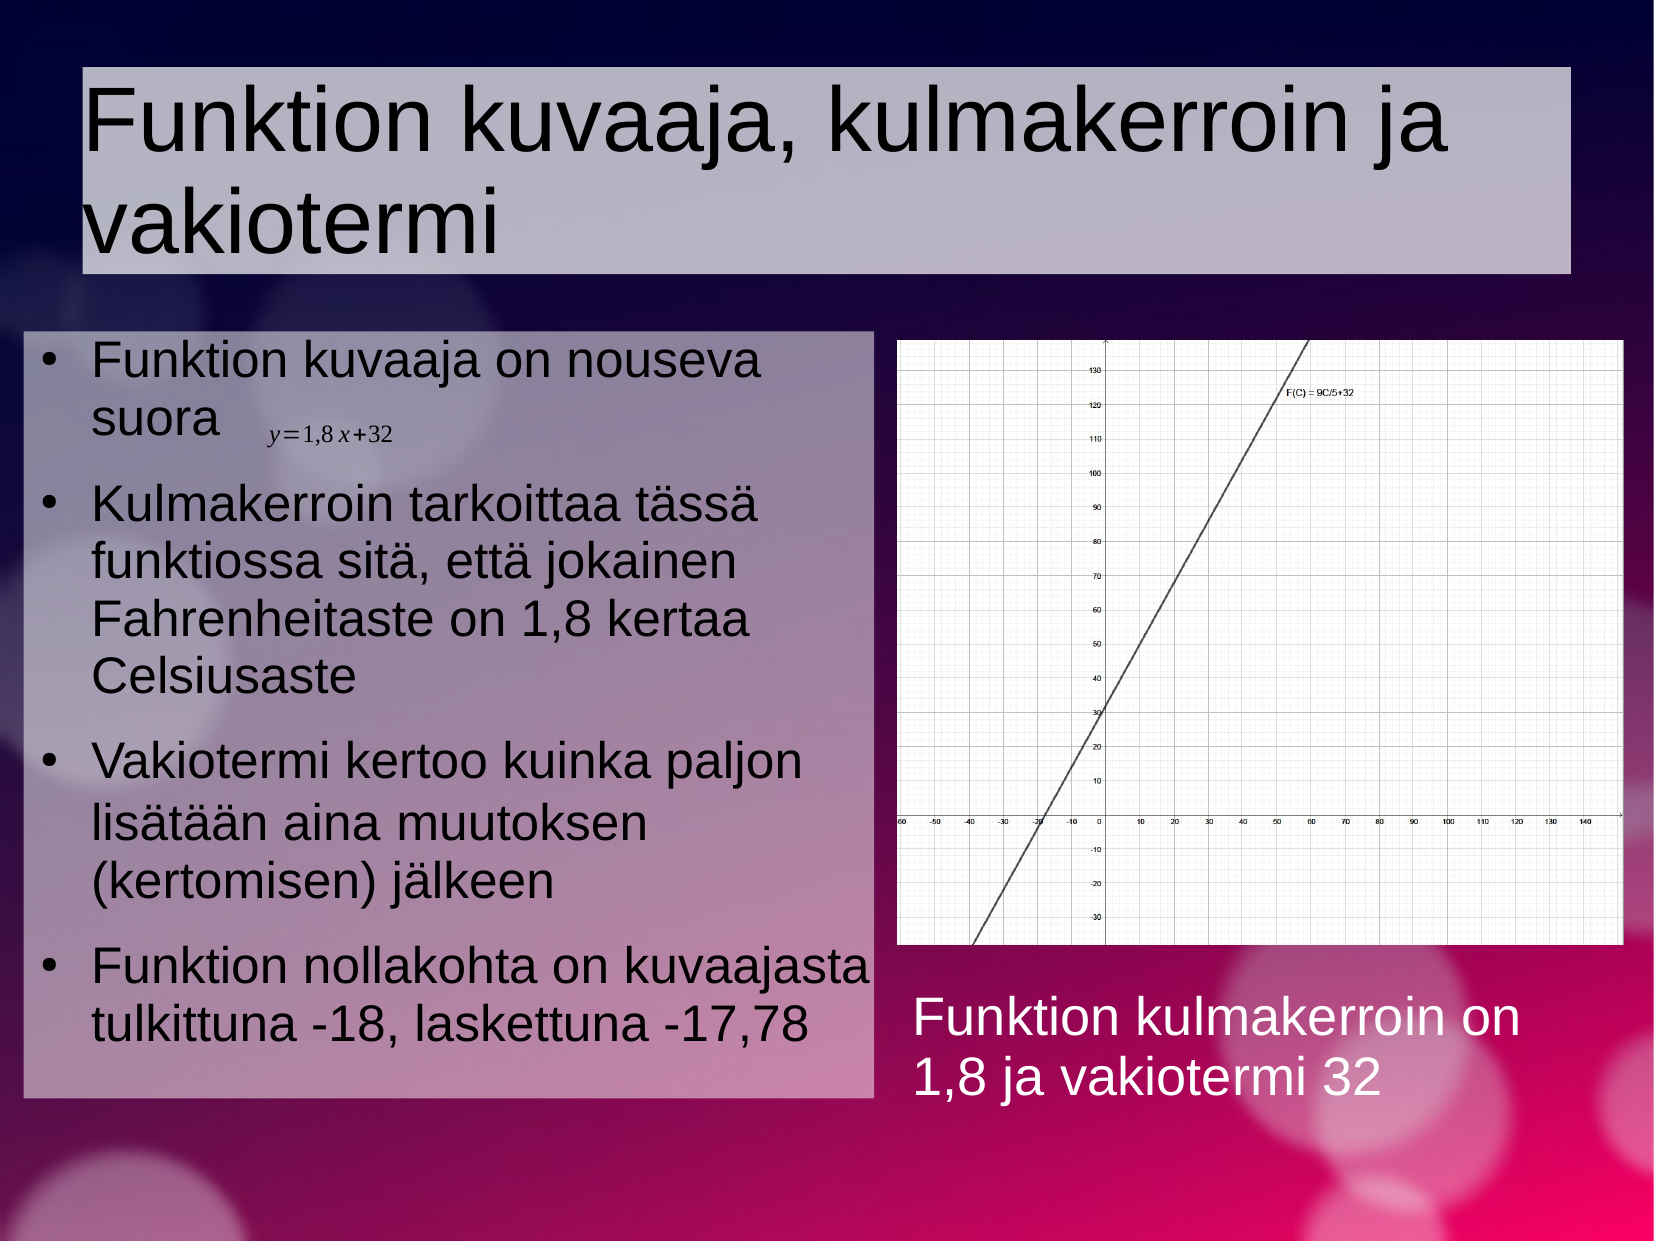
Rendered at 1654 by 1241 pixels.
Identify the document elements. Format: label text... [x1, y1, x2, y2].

title Funktion kuvaaja, kulmakerroin ja vakiotermi [82, 67, 1571, 275]
chart [259, 421, 400, 449]
list Funktion kuvaaja on nouseva suora Kulmakerroin tarkoittaa tässä funktiossa sitä, että jokainen Fahrenheitaste on 1,8 kertaa Celsiusaste Vakiotermi kertoo kuinka paljon lisätään aina muutoksen (kertomisen) jälkeen Funktion nollakohta on kuvaajasta tulkittuna -18, laskettuna -17,78 [23, 331, 875, 1099]
picture [0, 0, 1654, 1241]
text_box Funktion kulmakerroin on 1,8 ja vakiotermi 32 [897, 978, 1571, 1205]
